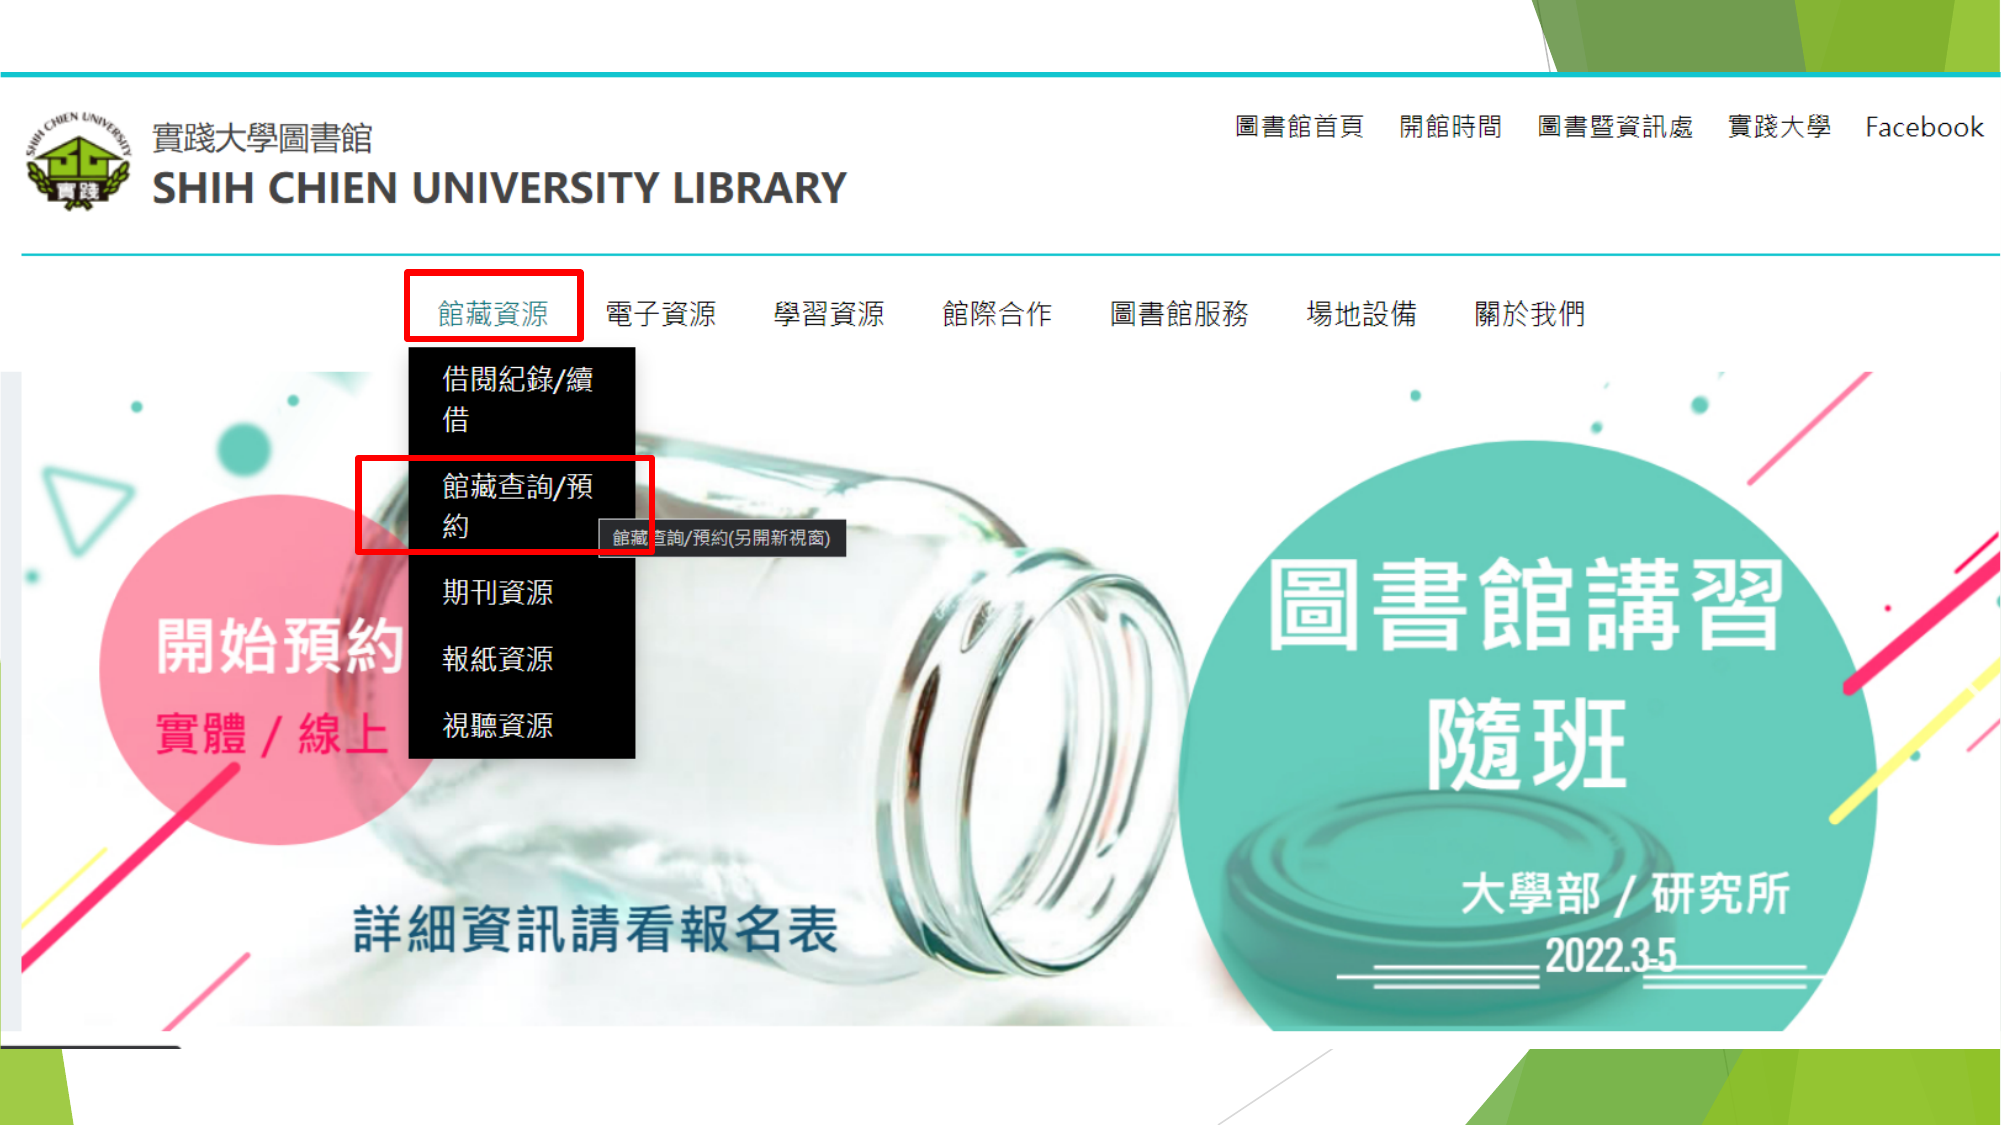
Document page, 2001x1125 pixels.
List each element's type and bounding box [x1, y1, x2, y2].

picture [0, 72, 2000, 1049]
